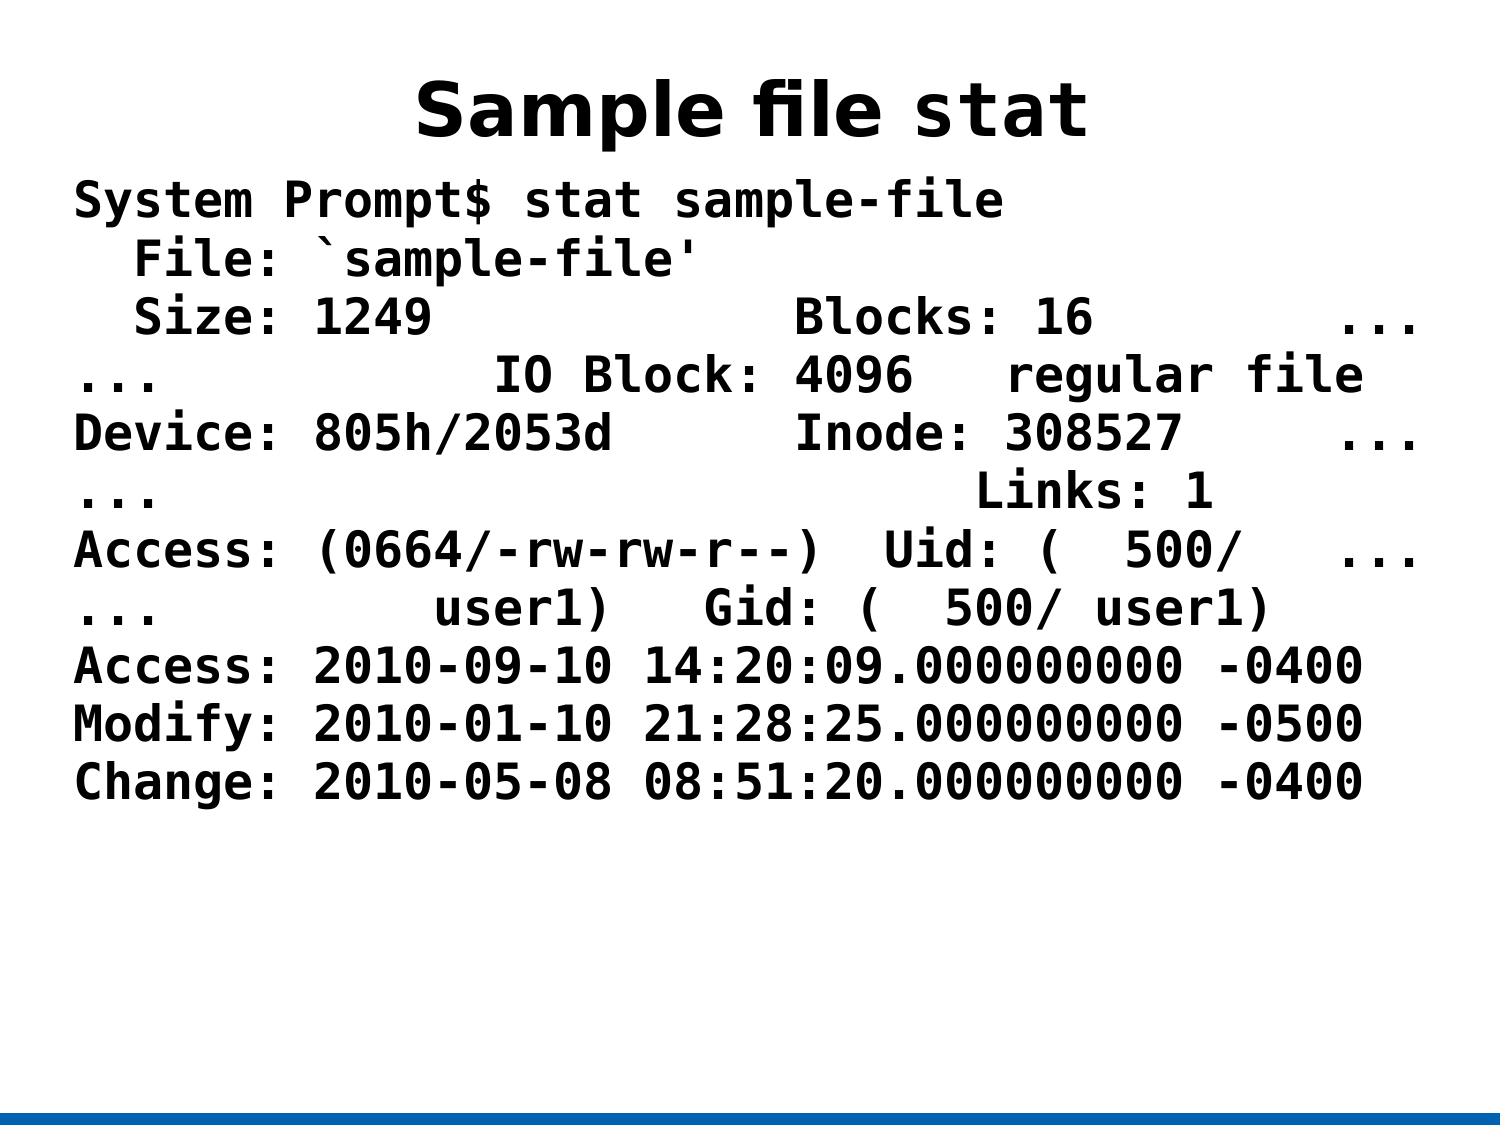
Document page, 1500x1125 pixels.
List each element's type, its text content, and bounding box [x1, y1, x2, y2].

text_box Sample file stat System Prompt$ stat sample-file File: `sample-file' Size: 1249 Blocks: 16 ... ... IO Block: 4096 regular file Device: 805h/2053d Inode: 308527 ... ... Links: 1 Access: (0664/-rw-rw-r--) Uid: ( 500/ ... ... user1) Gid: ( 500/ user1) Access: 2010-09-10 14:20:09.000000000 -0400 Modify: 2010-01-10 21:28:25.000000000 -0500 Change: 2010-05-08 08:51:20.000000000 -0400 [59, 59, 1447, 819]
